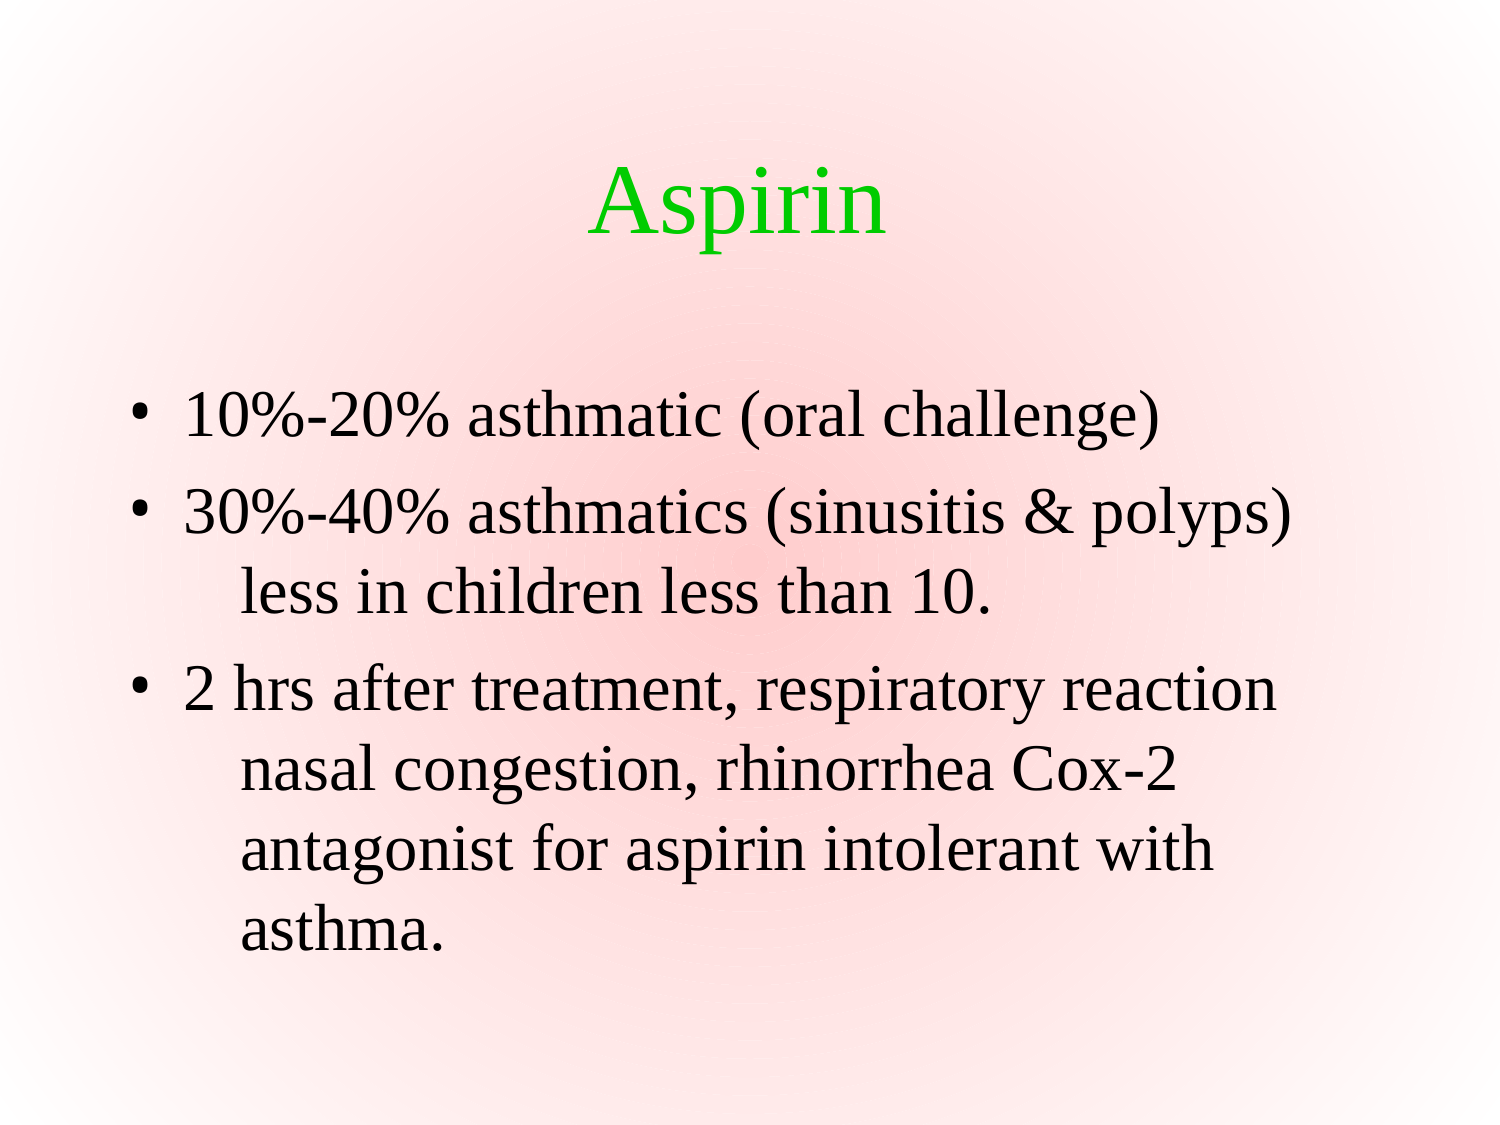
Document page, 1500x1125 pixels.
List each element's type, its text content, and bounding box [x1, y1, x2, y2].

title Aspirin [112, 99, 1388, 288]
list 10%-20% asthmatic (oral challenge) 30%-40% asthmatics (sinusitis & polyps) less in children less than 10. 2 hrs after treatment, respiratory reaction nasal congestion, rhinorrhea Cox-2 antagonist for aspirin intolerant with asthma. [112, 362, 1388, 1038]
